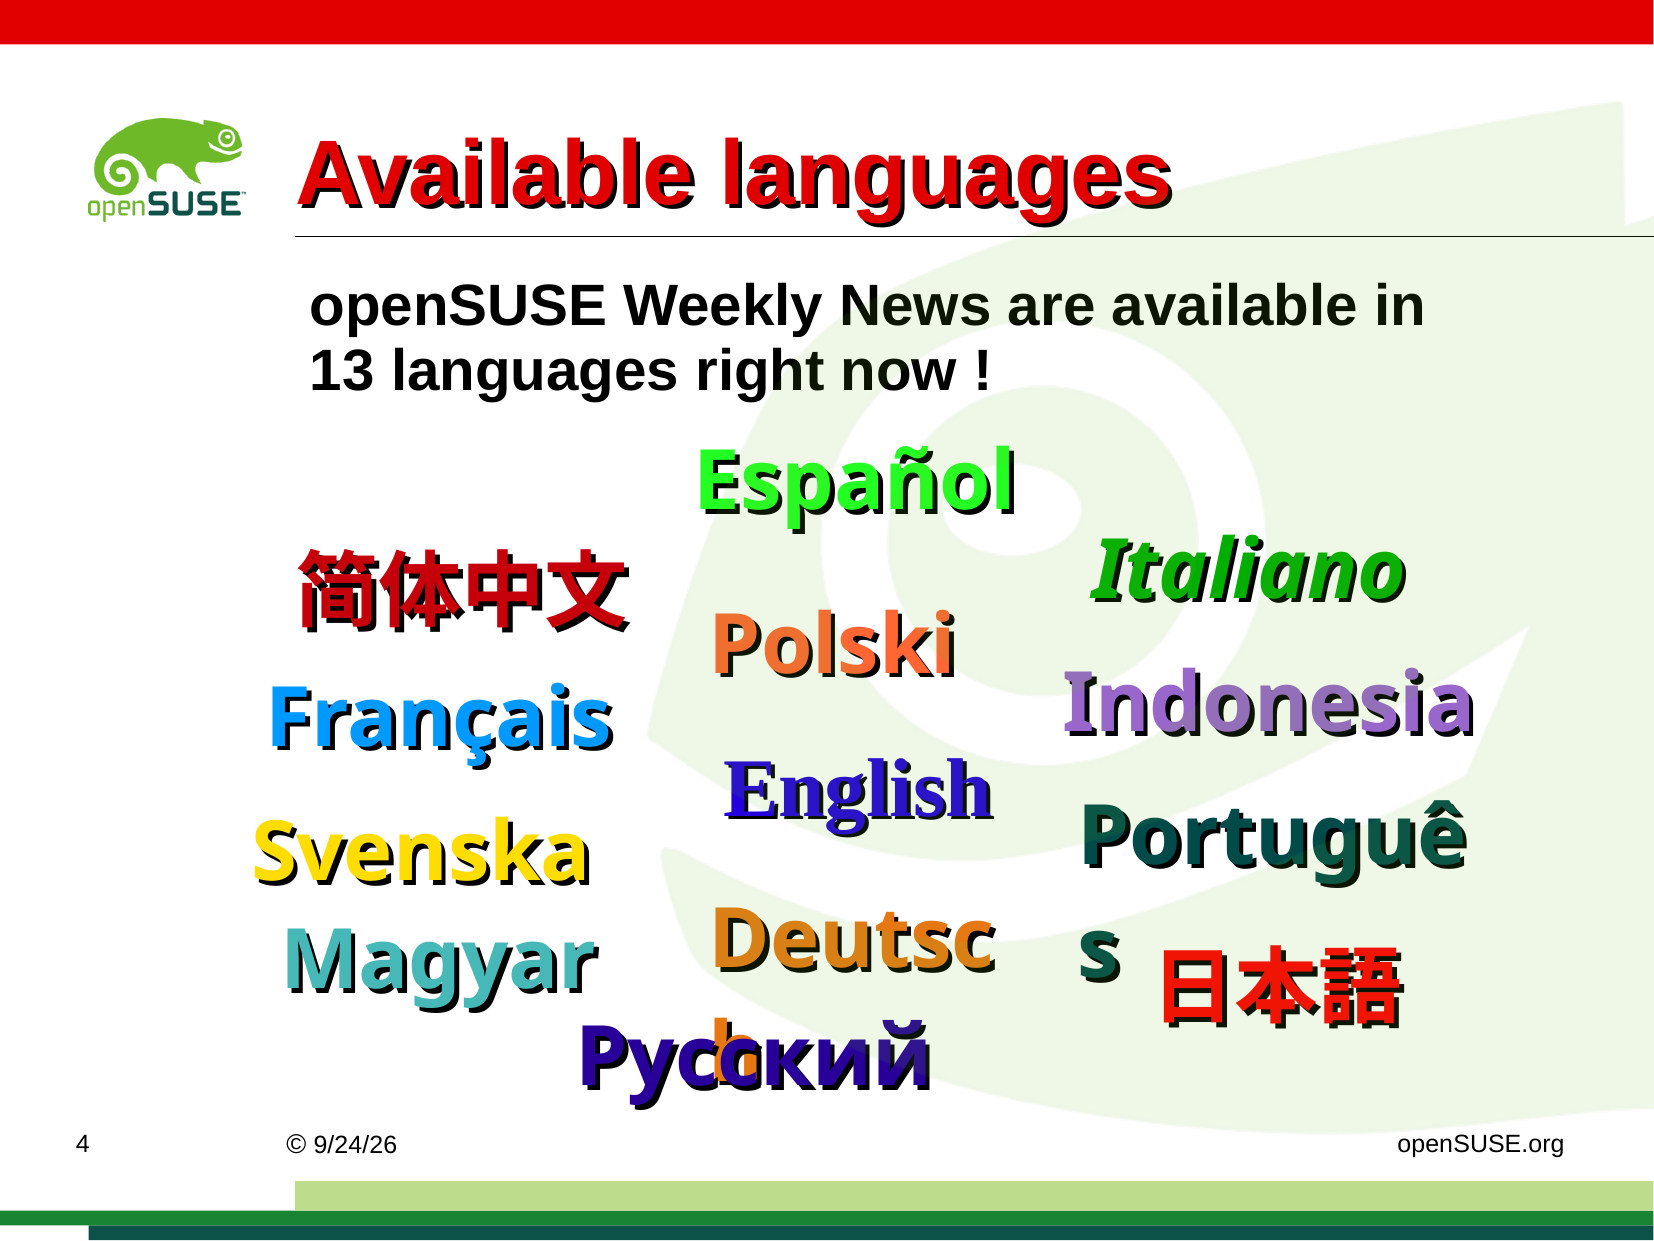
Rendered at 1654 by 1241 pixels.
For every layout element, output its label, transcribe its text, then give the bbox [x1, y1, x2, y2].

text_box [0, 0, 1654, 45]
text_box © 5/10/09 Satoru Matsumoto [271, 1122, 625, 1166]
text_box openSUSE Weekly News are available in 13 languages right now ! [295, 265, 625, 407]
title Available languages [295, 103, 625, 236]
title Available languages [295, 237, 625, 242]
text_box [0, 1181, 1654, 1241]
text_box Français [250, 649, 625, 766]
text_box Magyar [265, 901, 625, 1036]
text_box <番号> [77, 1122, 189, 1164]
text_box 简体中文 [280, 516, 625, 629]
picture [625, 86, 1654, 1177]
text_box Svenska [236, 784, 625, 901]
text_box Русский [561, 1036, 625, 1156]
picture [88, 118, 246, 222]
